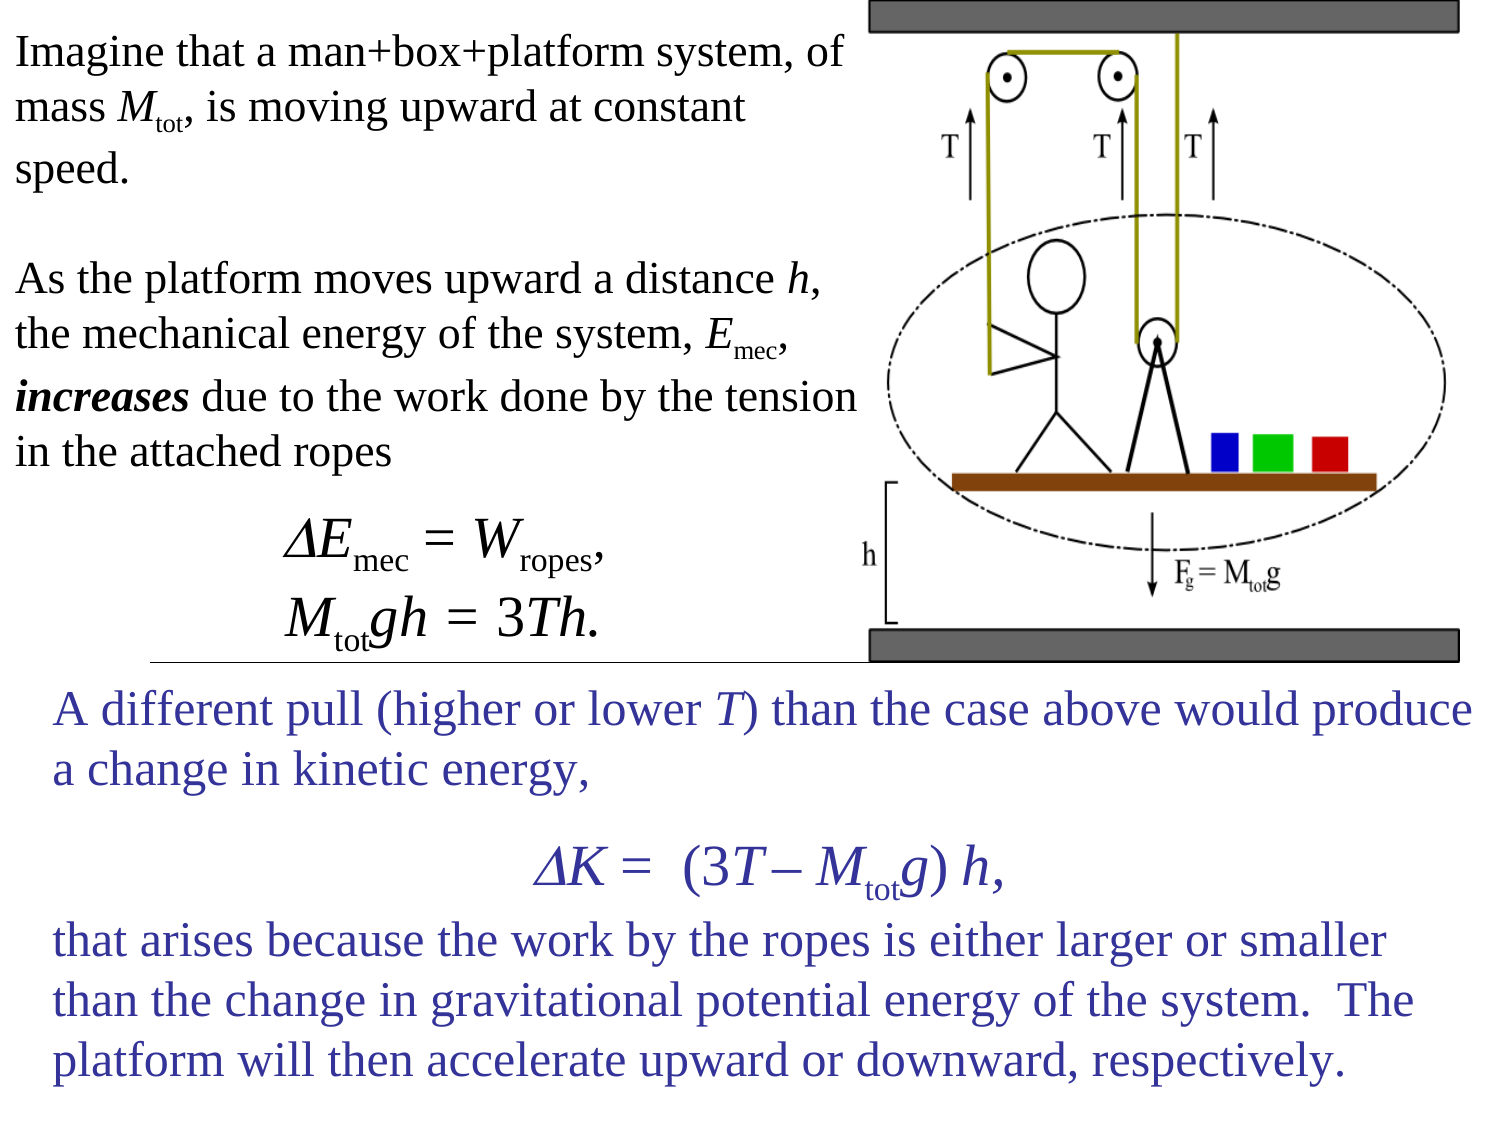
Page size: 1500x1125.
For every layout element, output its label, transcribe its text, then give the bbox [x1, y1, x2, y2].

text_box Imagine that a man+box+platform system, of mass Mtot, is moving upward at constant speed. As the platform moves upward a distance h, the mechanical energy of the system, Emec, increases due to the work done by the tension in the attached ropes ΔEmec = Wropes, Mtotgh = 3Th. [0, 12, 888, 667]
text_box A different pull (higher or lower T) than the case above would produce a change in kinetic energy, ΔK = (3T – Mtotg) h, that arises because the work by the ropes is either larger or smaller than the change in gravitational potential energy of the system. The platform will then accelerate upward or downward, respectively. [37, 667, 1500, 1095]
picture [862, 0, 1460, 663]
